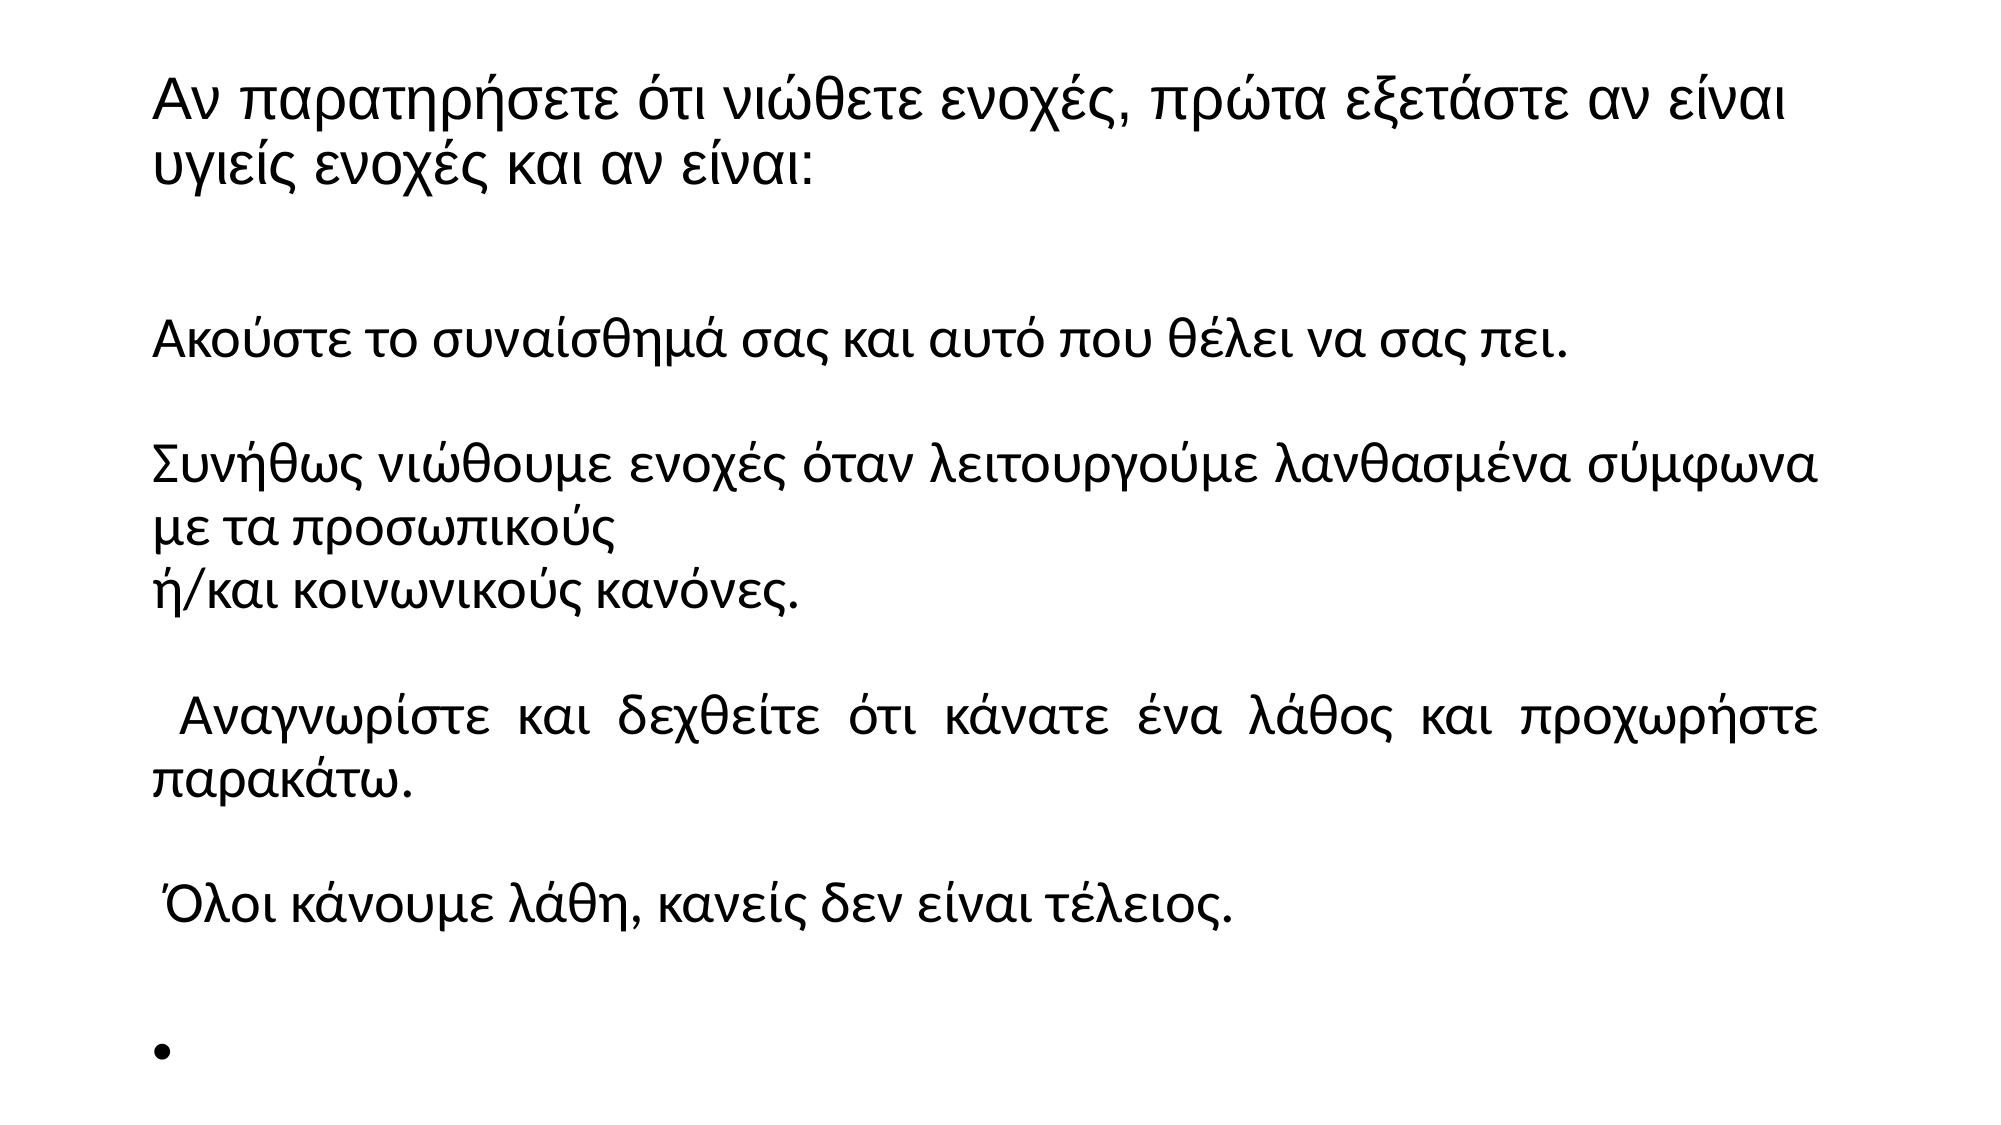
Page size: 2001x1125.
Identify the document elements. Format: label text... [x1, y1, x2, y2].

list Ακούστε το συναίσθημά σας και αυτό που θέλει να σας πει. Συνήθως νιώθουμε ενοχές όταν λειτουργούμε λανθασμένα σύμφωνα με τα προσωπικούς ή/και κοινωνικούς κανόνες. Αναγνωρίστε και δεχθείτε ότι κάνατε ένα λάθος και προχωρήστε παρακάτω. Όλοι κάνουμε λάθη, κανείς δεν είναι τέλειος. [137, 299, 1863, 1014]
title Αν παρατηρήσετε ότι νιώθετε ενοχές, πρώτα εξετάστε αν είναι υγιείς ενοχές και αν είναι: [137, 59, 1863, 278]
